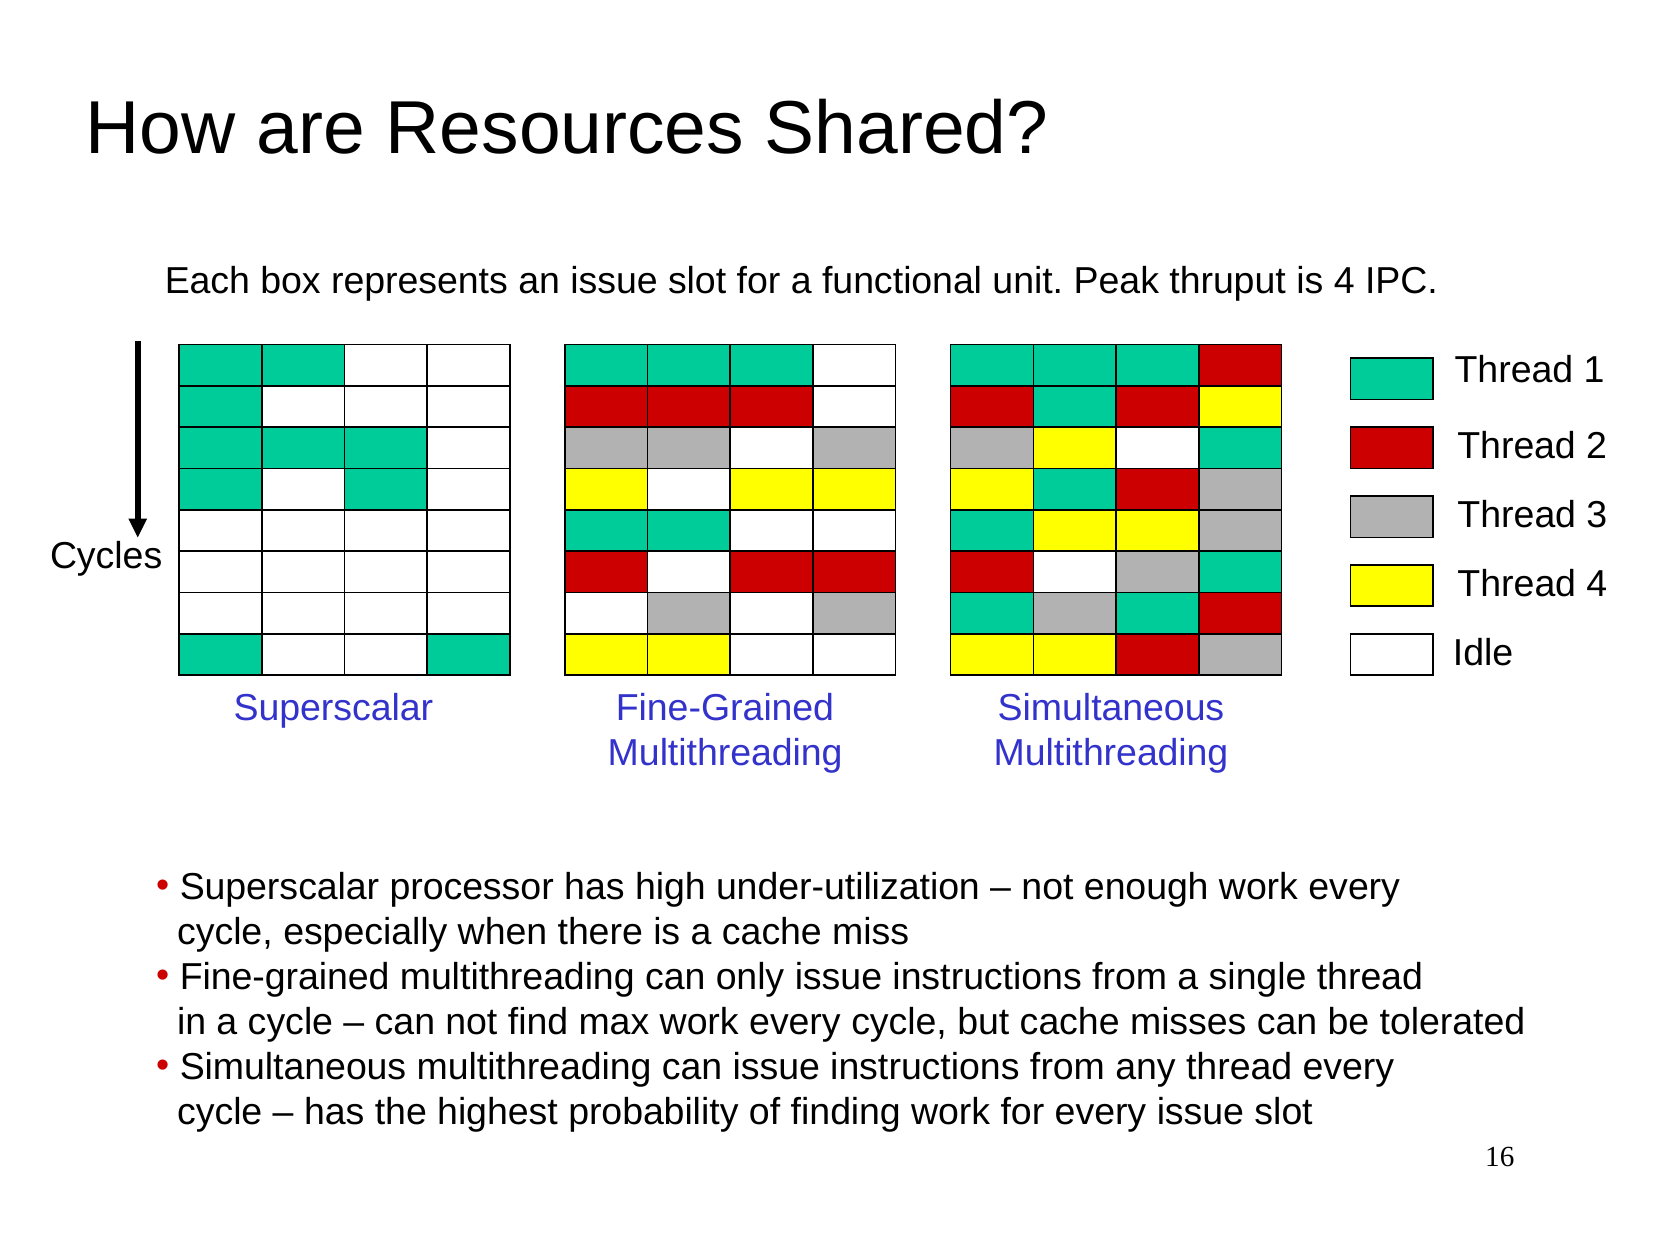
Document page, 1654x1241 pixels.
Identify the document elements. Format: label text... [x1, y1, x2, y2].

text_box [1350, 564, 1433, 607]
text_box Fine-Grained Multithreading [592, 675, 858, 781]
text_box Each box represents an issue slot for a functional unit. Peak thruput is 4 IPC. [150, 247, 1454, 309]
text_box Thread 2 [1442, 413, 1623, 474]
text_box [1350, 496, 1433, 538]
text_box Idle [1438, 620, 1528, 681]
text_box Thread 1 [1439, 337, 1620, 398]
text_box [1350, 633, 1433, 676]
text_box How are Resources Shared? [70, 71, 1065, 177]
text_box Superscalar [218, 675, 449, 736]
text_box Cycles [35, 523, 178, 584]
text_box Simultaneous Multithreading [978, 675, 1244, 781]
text_box [1350, 427, 1433, 469]
text_box <number> [1184, 1140, 1530, 1213]
text_box [950, 344, 1282, 676]
text_box Thread 3 [1442, 482, 1623, 543]
text_box [564, 344, 896, 676]
text_box Superscalar processor has high under-utilization – not enough work every cycle, especially when there is a cache miss Fine-grained multithreading can only issue instructions from a single thread in a cycle – can not find max work every cycle, but cache misses can be tolerated Simultaneous multithreading can issue instructions from any thread every cycle – has the highest probability of finding work for every issue slot [141, 854, 1541, 1140]
text_box Thread 4 [1442, 551, 1623, 612]
text_box [179, 344, 510, 675]
